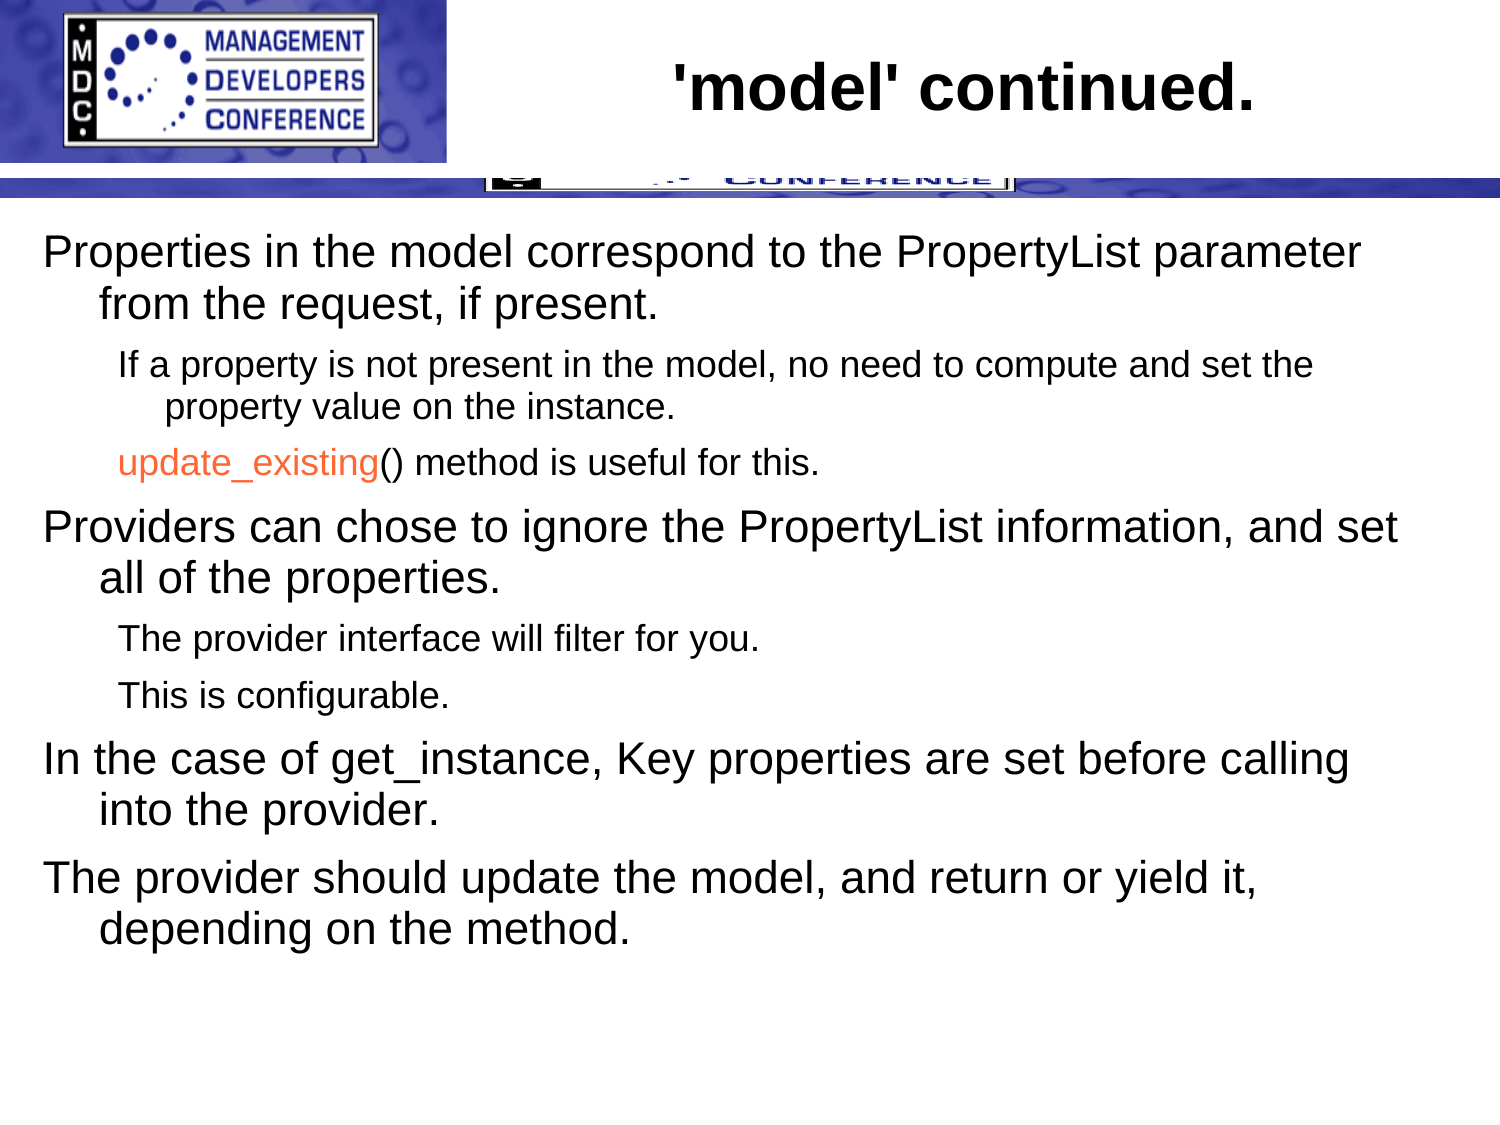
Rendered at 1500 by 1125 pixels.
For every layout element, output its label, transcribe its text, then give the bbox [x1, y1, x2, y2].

picture [0, 0, 447, 163]
picture [0, 178, 1500, 198]
title 'model' continued. [447, 7, 1500, 169]
list Properties in the model correspond to the PropertyList parameter from the request, if present. If a property is not present in the model, no need to compute and set the property value on the instance. update_existing() method is useful for this. Providers can chose to ignore the PropertyList information, and set all of the properties. The provider interface will filter for you. This is configurable. In the case of get_instance, Key properties are set before calling into the provider. The provider should update the model, and return or yield it, depending on the method. [42, 226, 1433, 1067]
